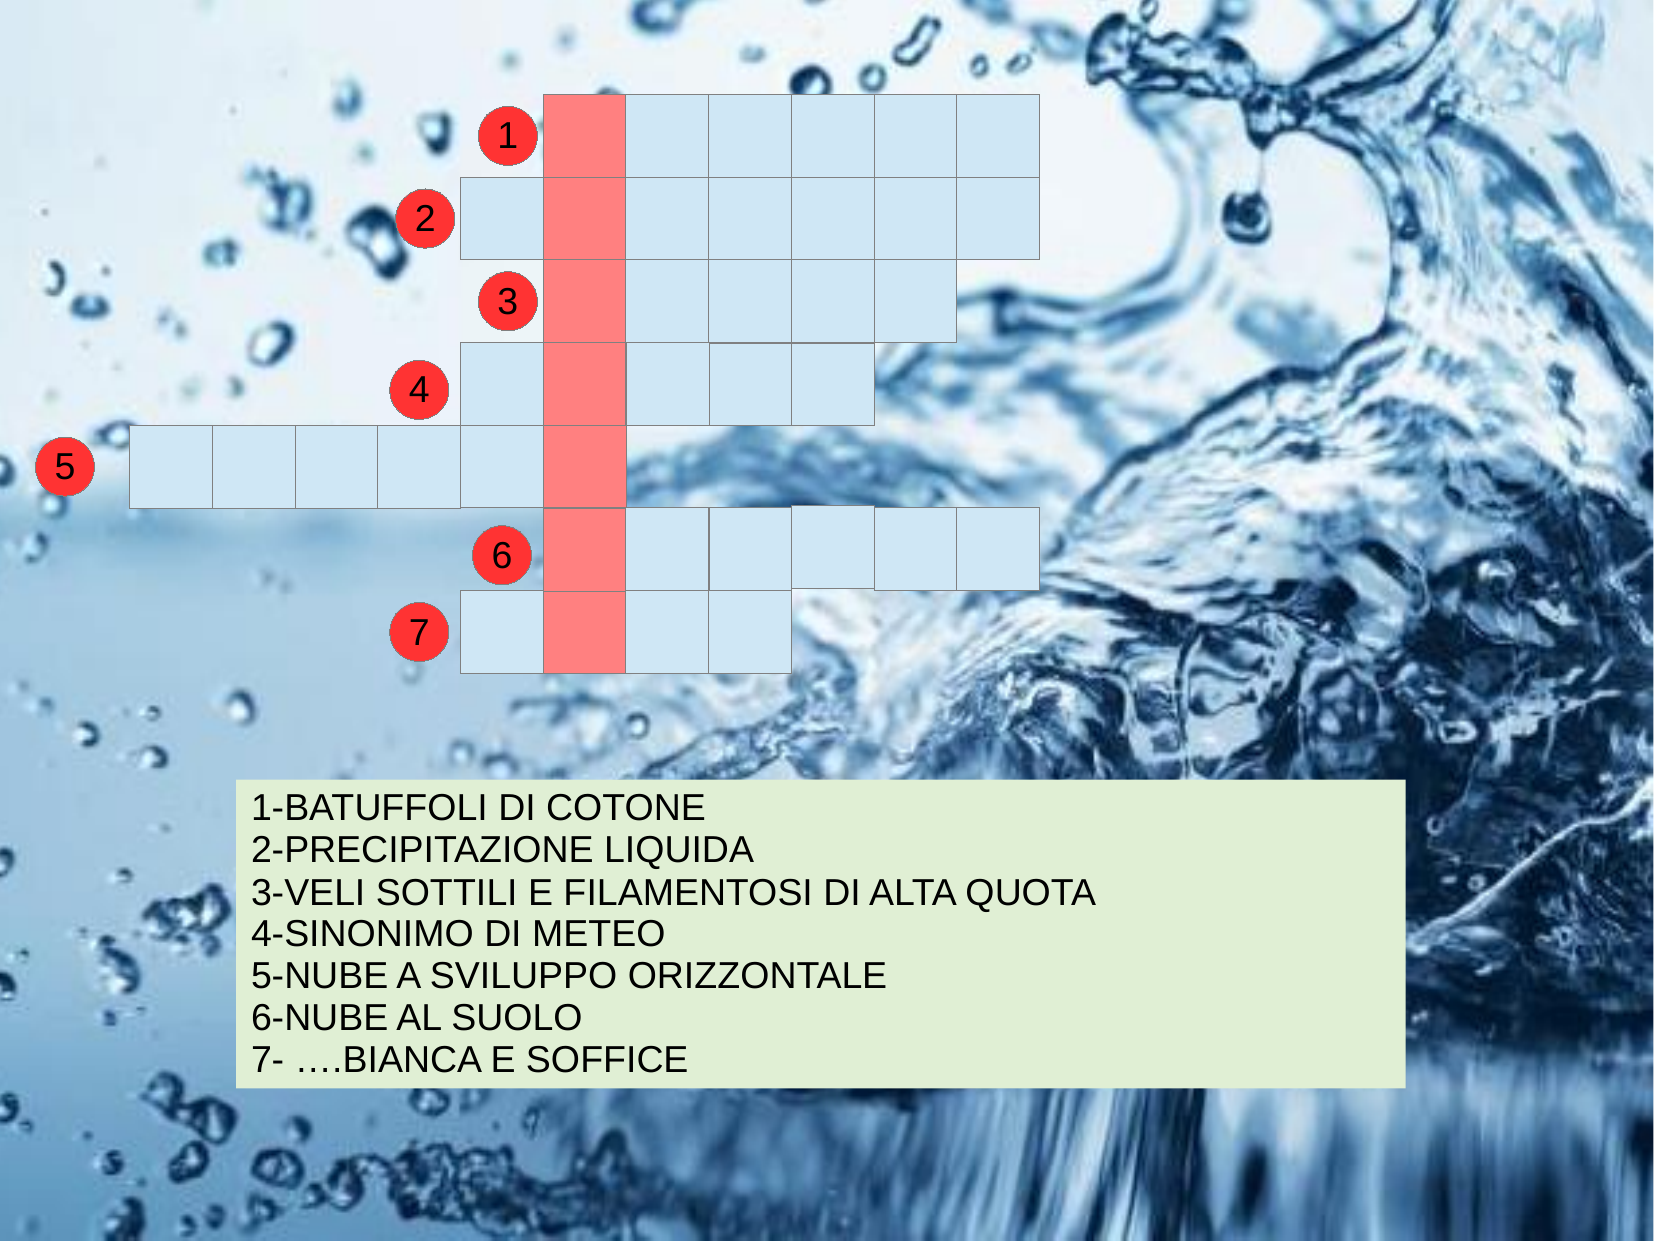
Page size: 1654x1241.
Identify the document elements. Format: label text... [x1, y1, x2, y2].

text_box 2 [395, 188, 455, 249]
text_box 1-BATUFFOLI DI COTONE 2-PRECIPITAZIONE LIQUIDA 3-VELI SOTTILI E FILAMENTOSI DI ALTA QUOTA 4-SINONIMO DI METEO 5-NUBE A SVILUPPO ORIZZONTALE 6-NUBE AL SUOLO 7- ….BIANCA E SOFFICE [236, 779, 1406, 1089]
text_box [129, 94, 1040, 674]
text_box [1393, 153, 1571, 225]
picture [0, 0, 1654, 1241]
text_box 1 [478, 106, 538, 166]
text_box 4 [389, 360, 449, 420]
text_box 6 [472, 525, 532, 585]
text_box 3 [478, 271, 538, 331]
text_box 7 [389, 602, 449, 662]
text_box 5 [35, 437, 95, 497]
